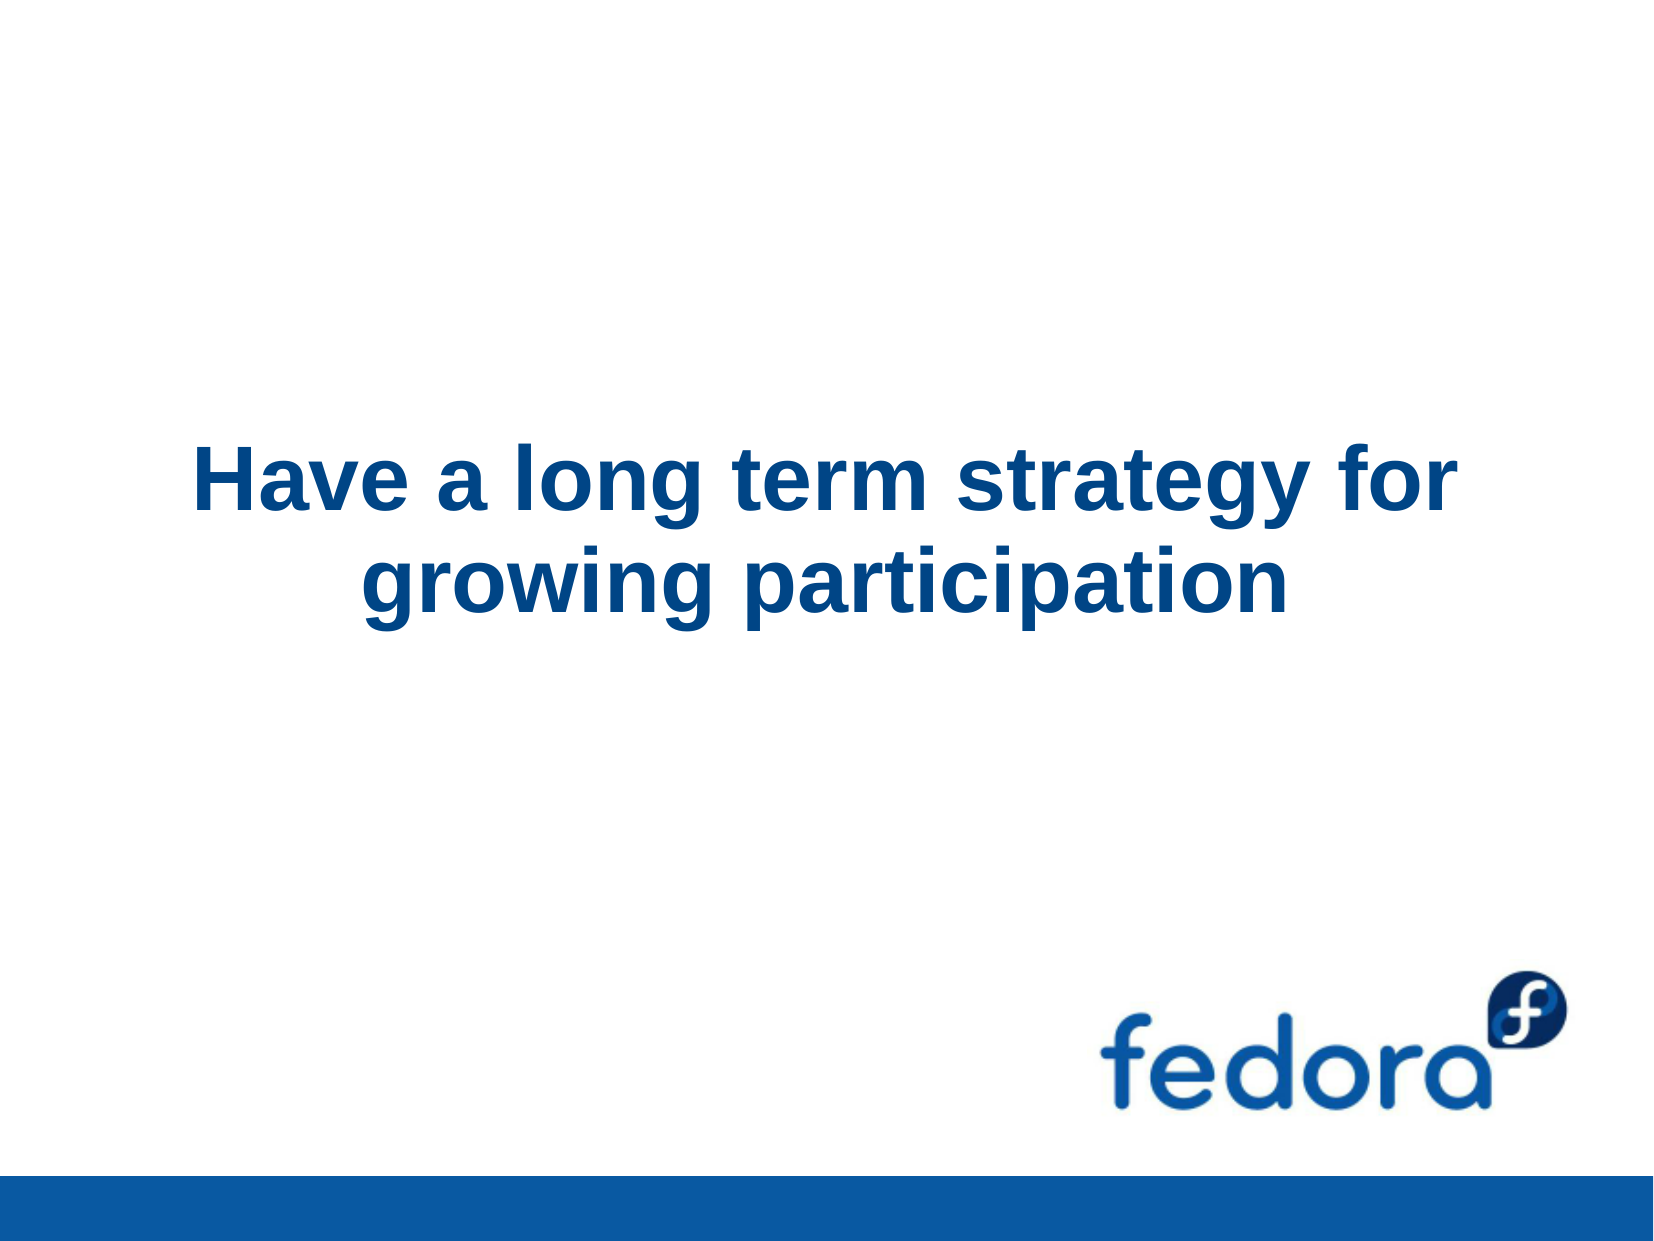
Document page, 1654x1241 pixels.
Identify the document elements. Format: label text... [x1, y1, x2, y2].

picture [0, 1176, 1654, 1241]
subtitle Have a long term strategy for growing participation [82, 56, 1571, 1102]
picture [1087, 959, 1576, 1125]
